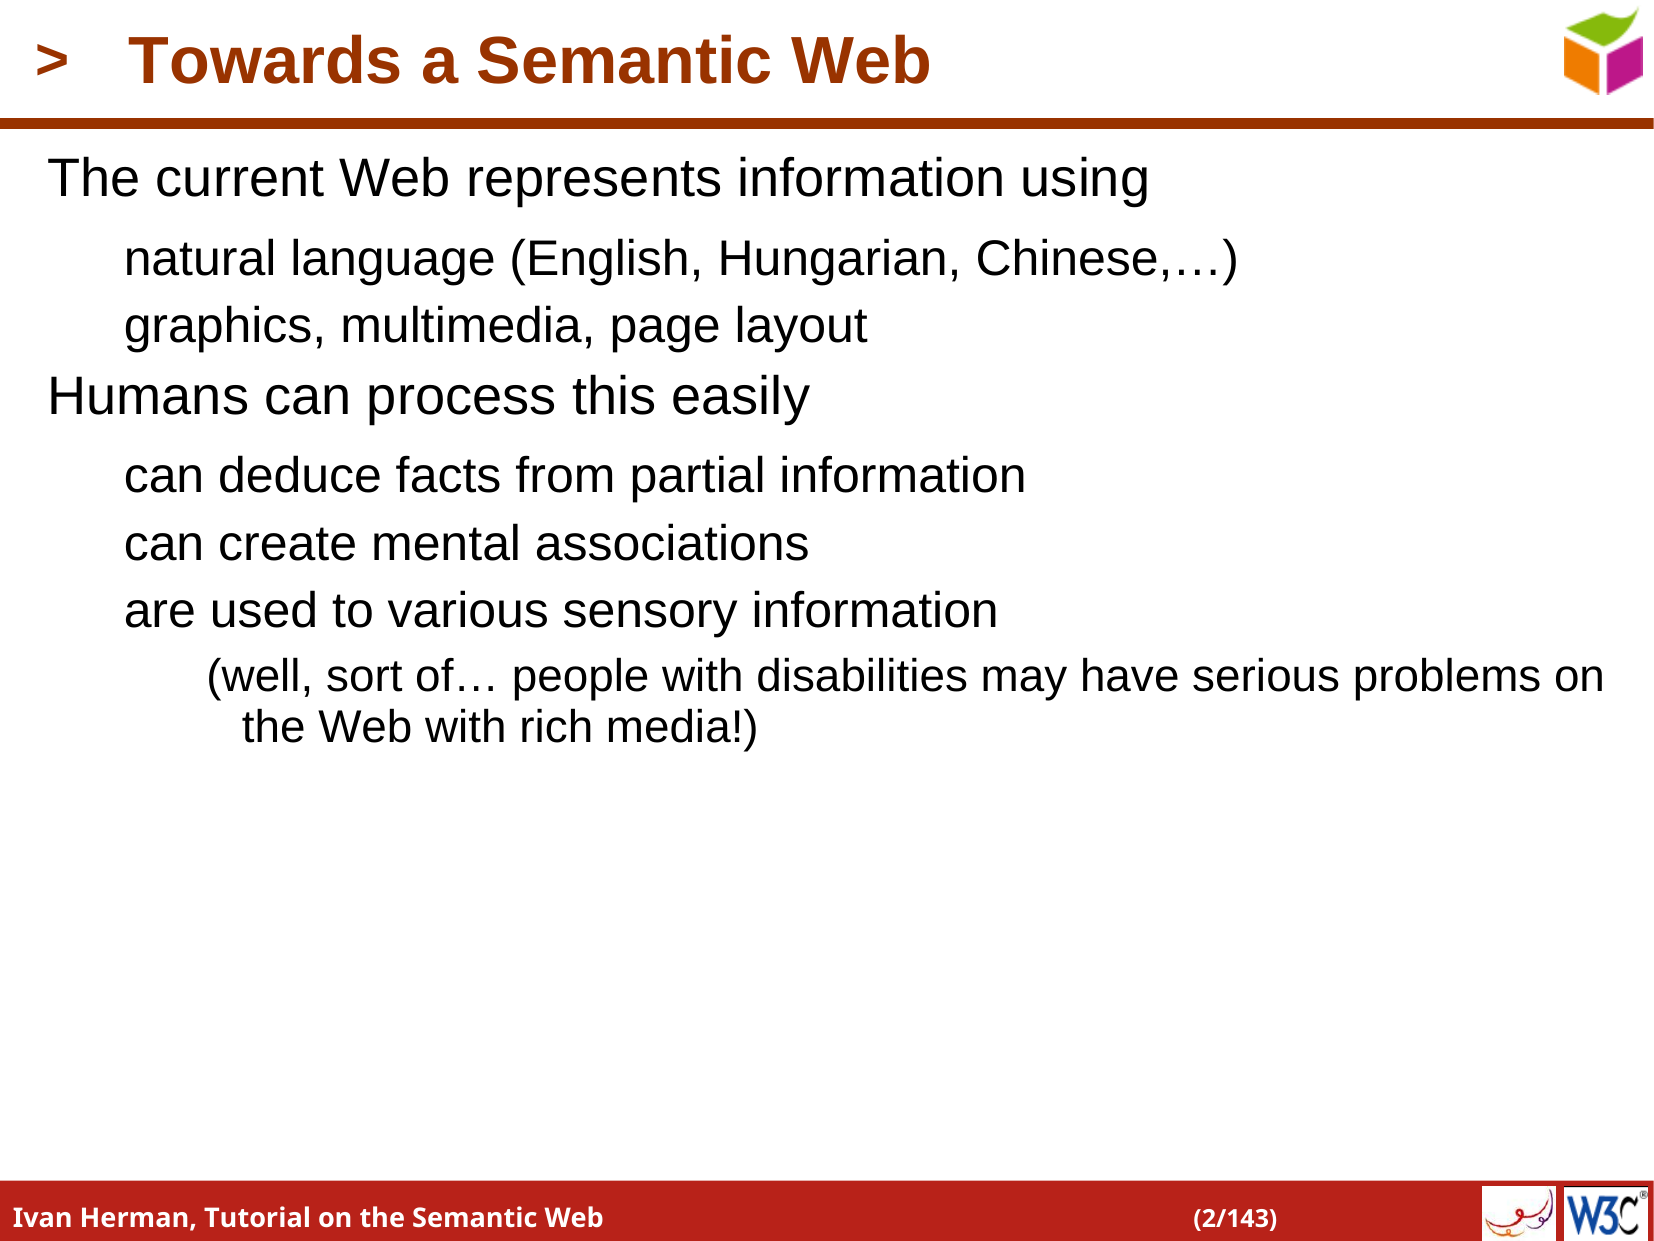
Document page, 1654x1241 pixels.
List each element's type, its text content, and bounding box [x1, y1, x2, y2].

list The current Web represents information using natural language (English, Hungarian, Chinese,…) graphics, multimedia, page layout Humans can process this easily can deduce facts from partial information can create mental associations are used to various sensory information (well, sort of… people with disabilities may have serious problems on the Web with rich media!) [29, 147, 1624, 1134]
title Towards a Semantic Web [93, 0, 1493, 119]
picture [1564, 1186, 1648, 1241]
picture [1482, 1186, 1556, 1241]
picture [1564, 5, 1643, 95]
